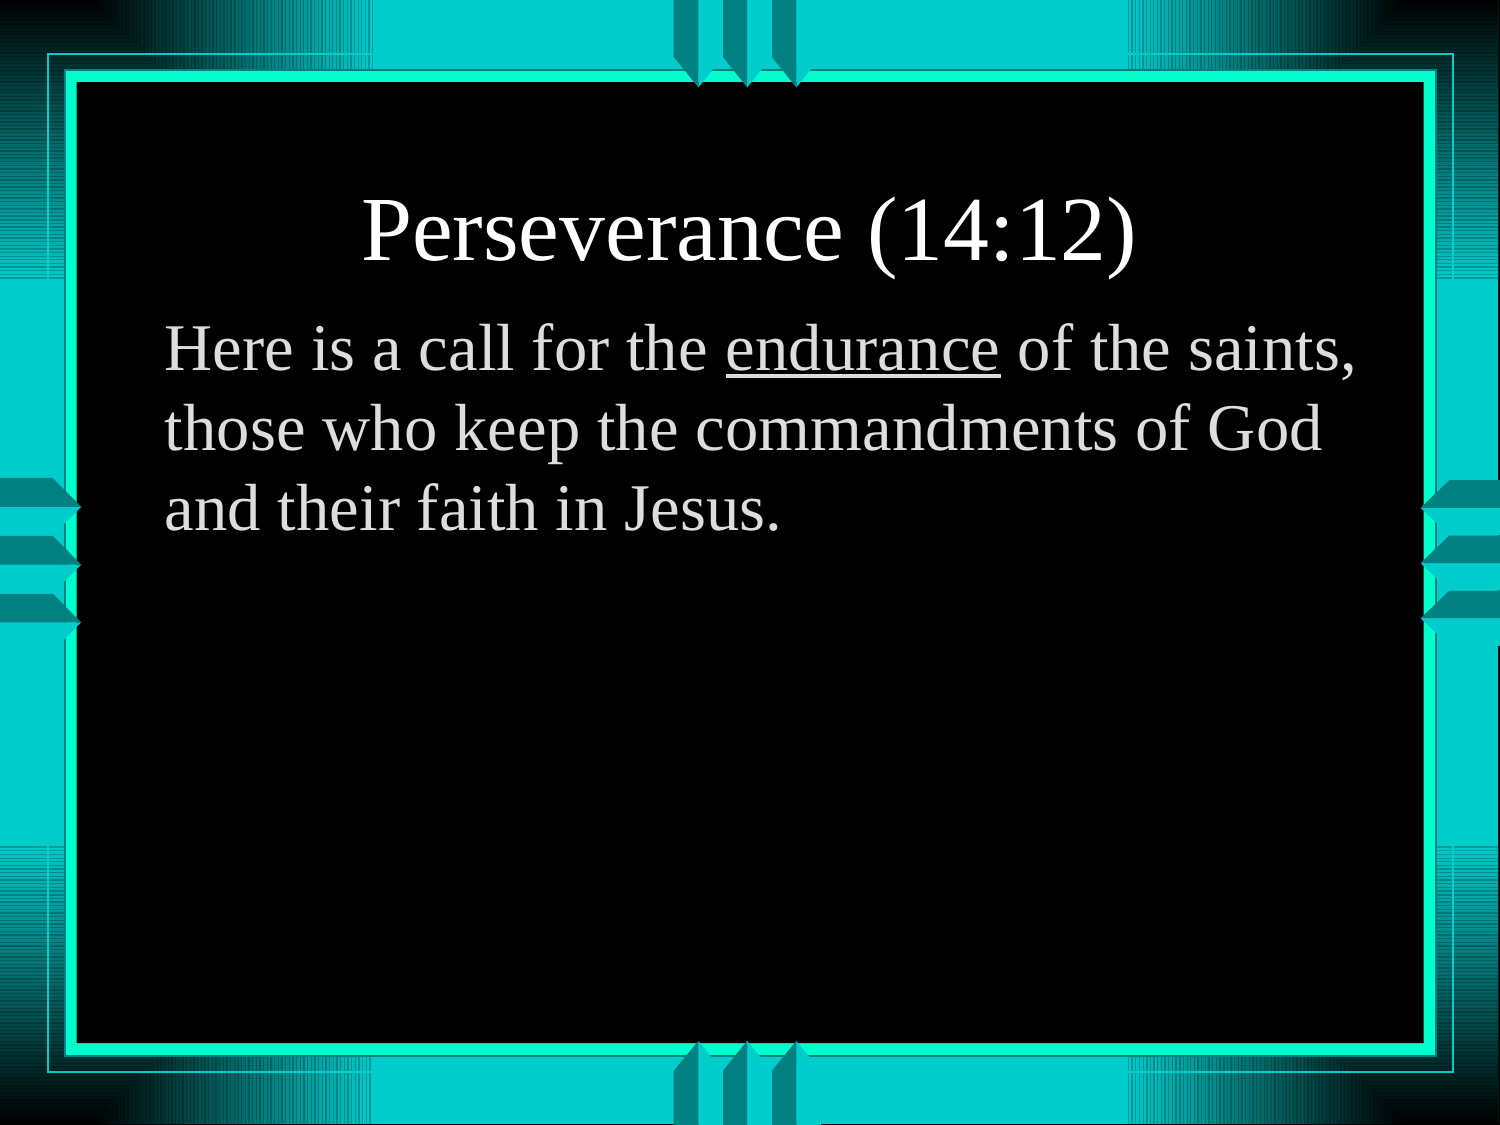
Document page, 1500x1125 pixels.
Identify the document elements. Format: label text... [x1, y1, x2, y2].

text_box Here is a call for the endurance of the saints, those who keep the commandments of God and their faith in Jesus. [150, 296, 1426, 551]
title Perseverance (14:12) [112, 99, 1388, 288]
